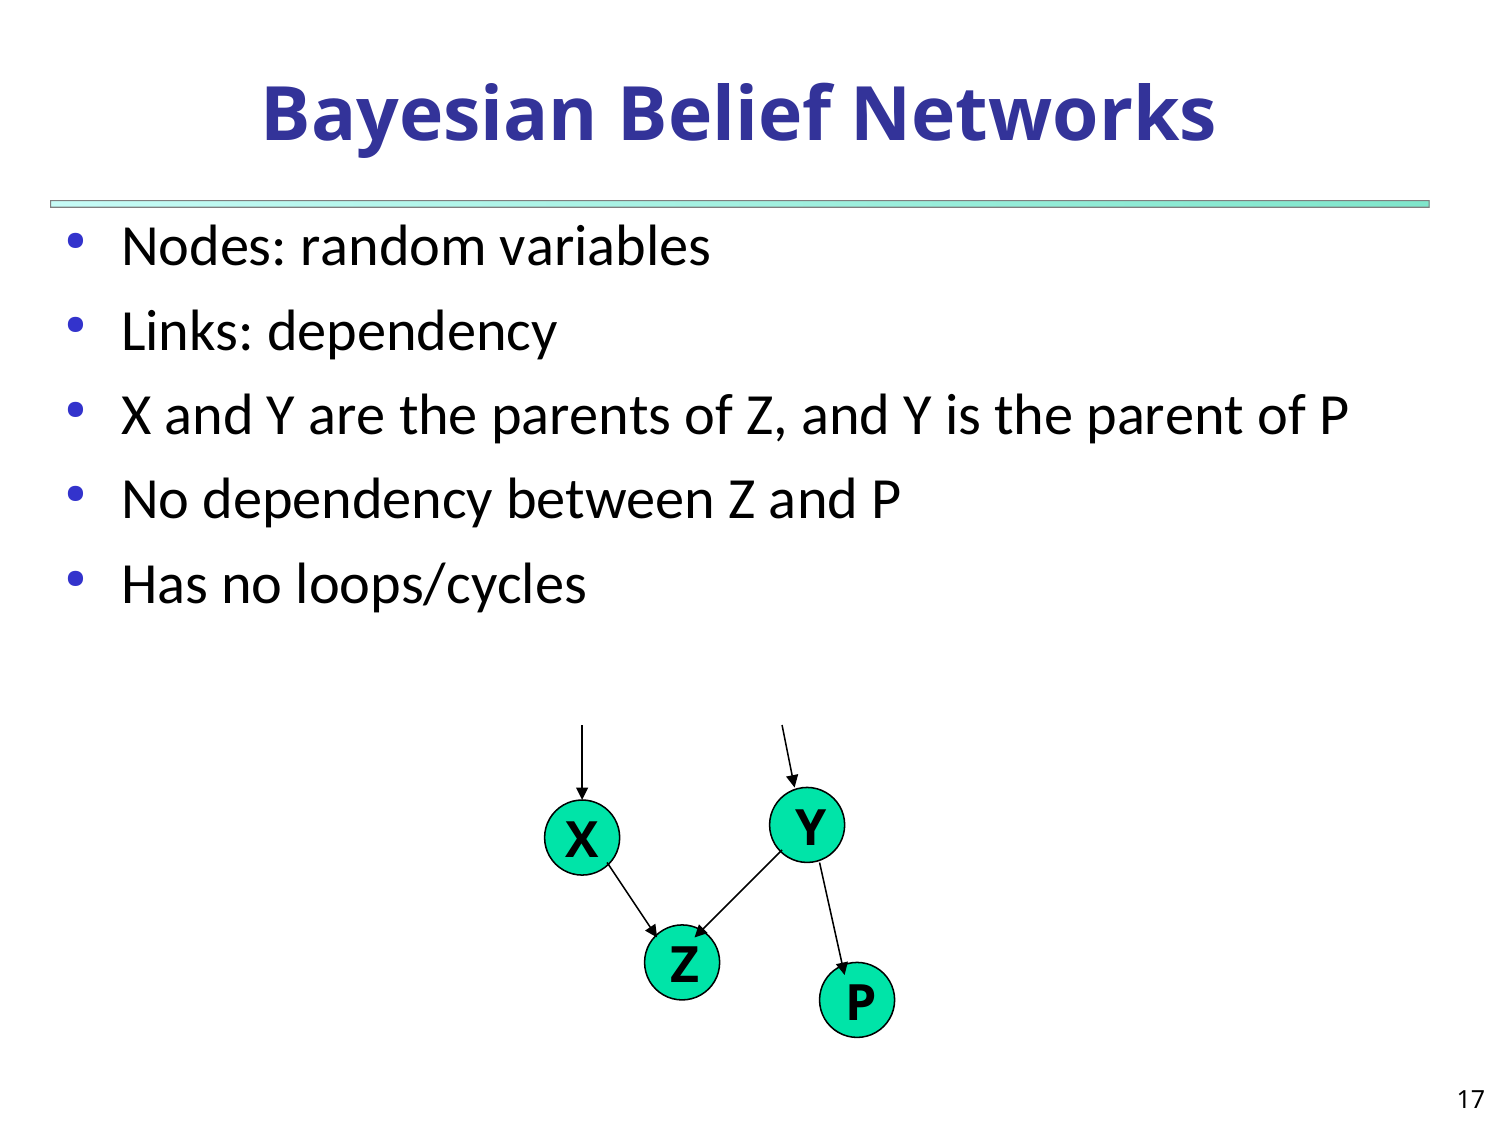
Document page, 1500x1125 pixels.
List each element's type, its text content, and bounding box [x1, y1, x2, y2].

text_box X [544, 800, 620, 876]
text_box <number> [1187, 1062, 1500, 1125]
title Bayesian Belief Networks [50, 57, 1429, 163]
text_box P [819, 962, 895, 1038]
text_box Z [644, 924, 720, 1000]
text_box Y [769, 787, 845, 863]
list Nodes: random variables Links: dependency X and Y are the parents of Z, and Y is the parent of P No dependency between Z and P Has no loops/cycles [50, 199, 1450, 695]
